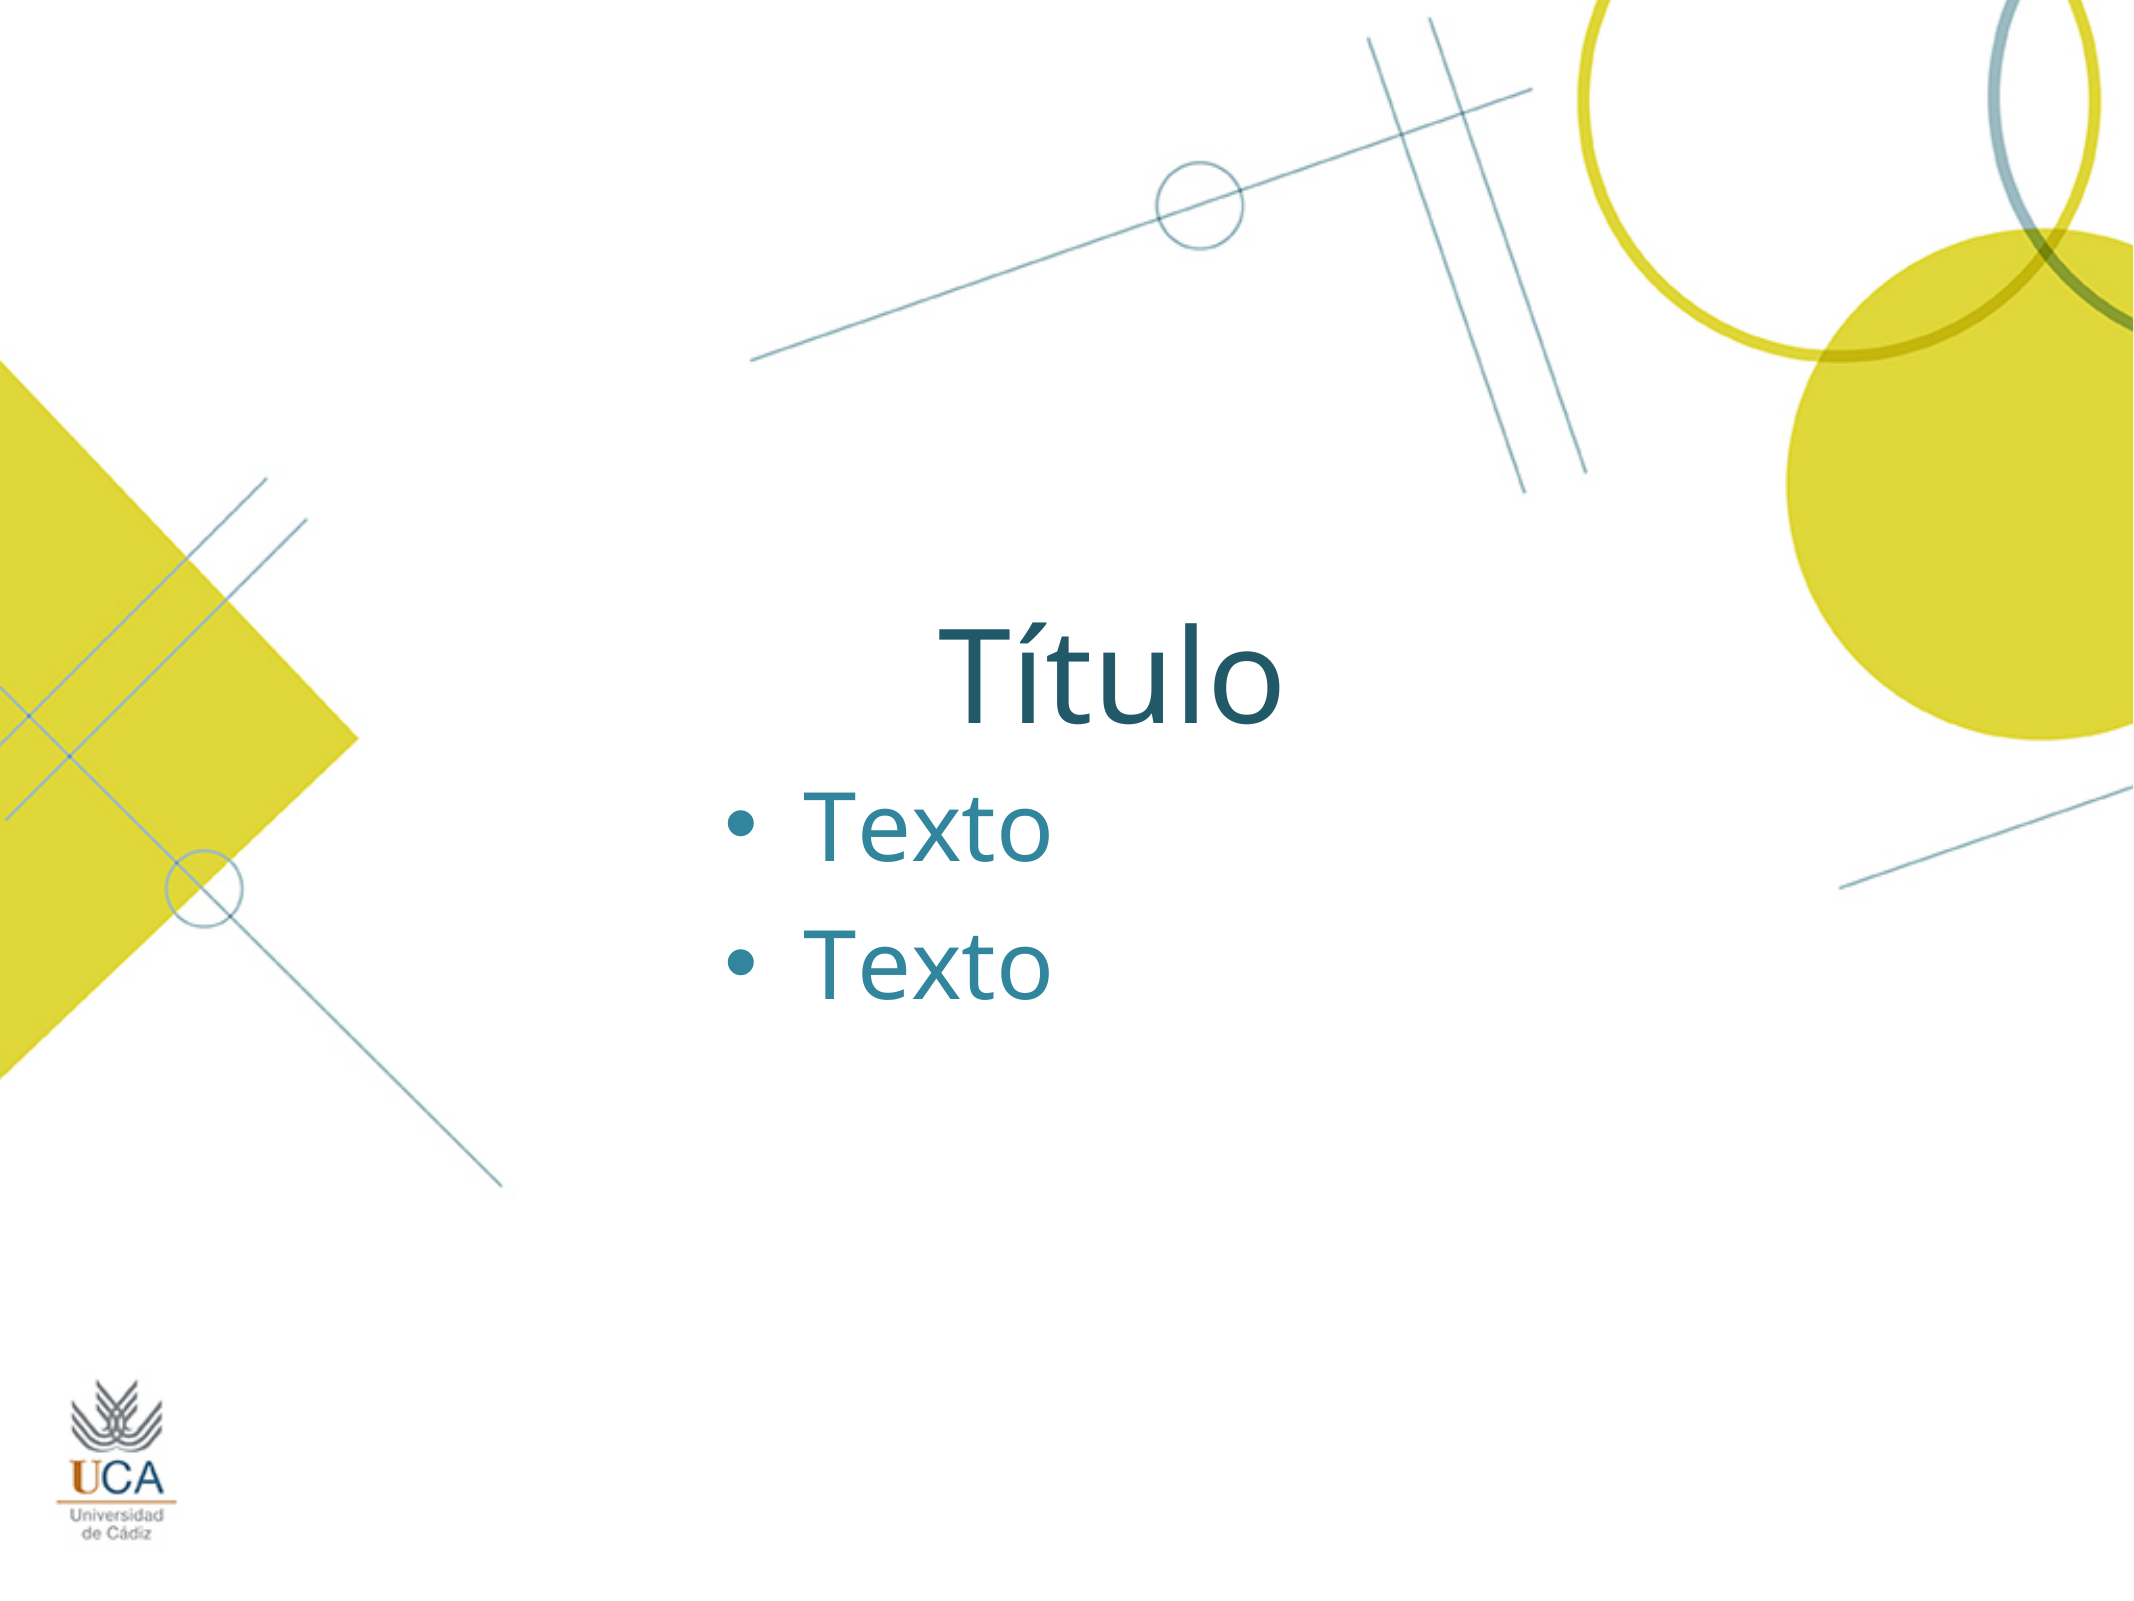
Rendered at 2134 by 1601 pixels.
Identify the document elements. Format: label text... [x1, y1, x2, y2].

picture [0, 0, 2134, 1601]
title Título [702, 581, 1524, 754]
list Texto Texto [702, 754, 1524, 1533]
